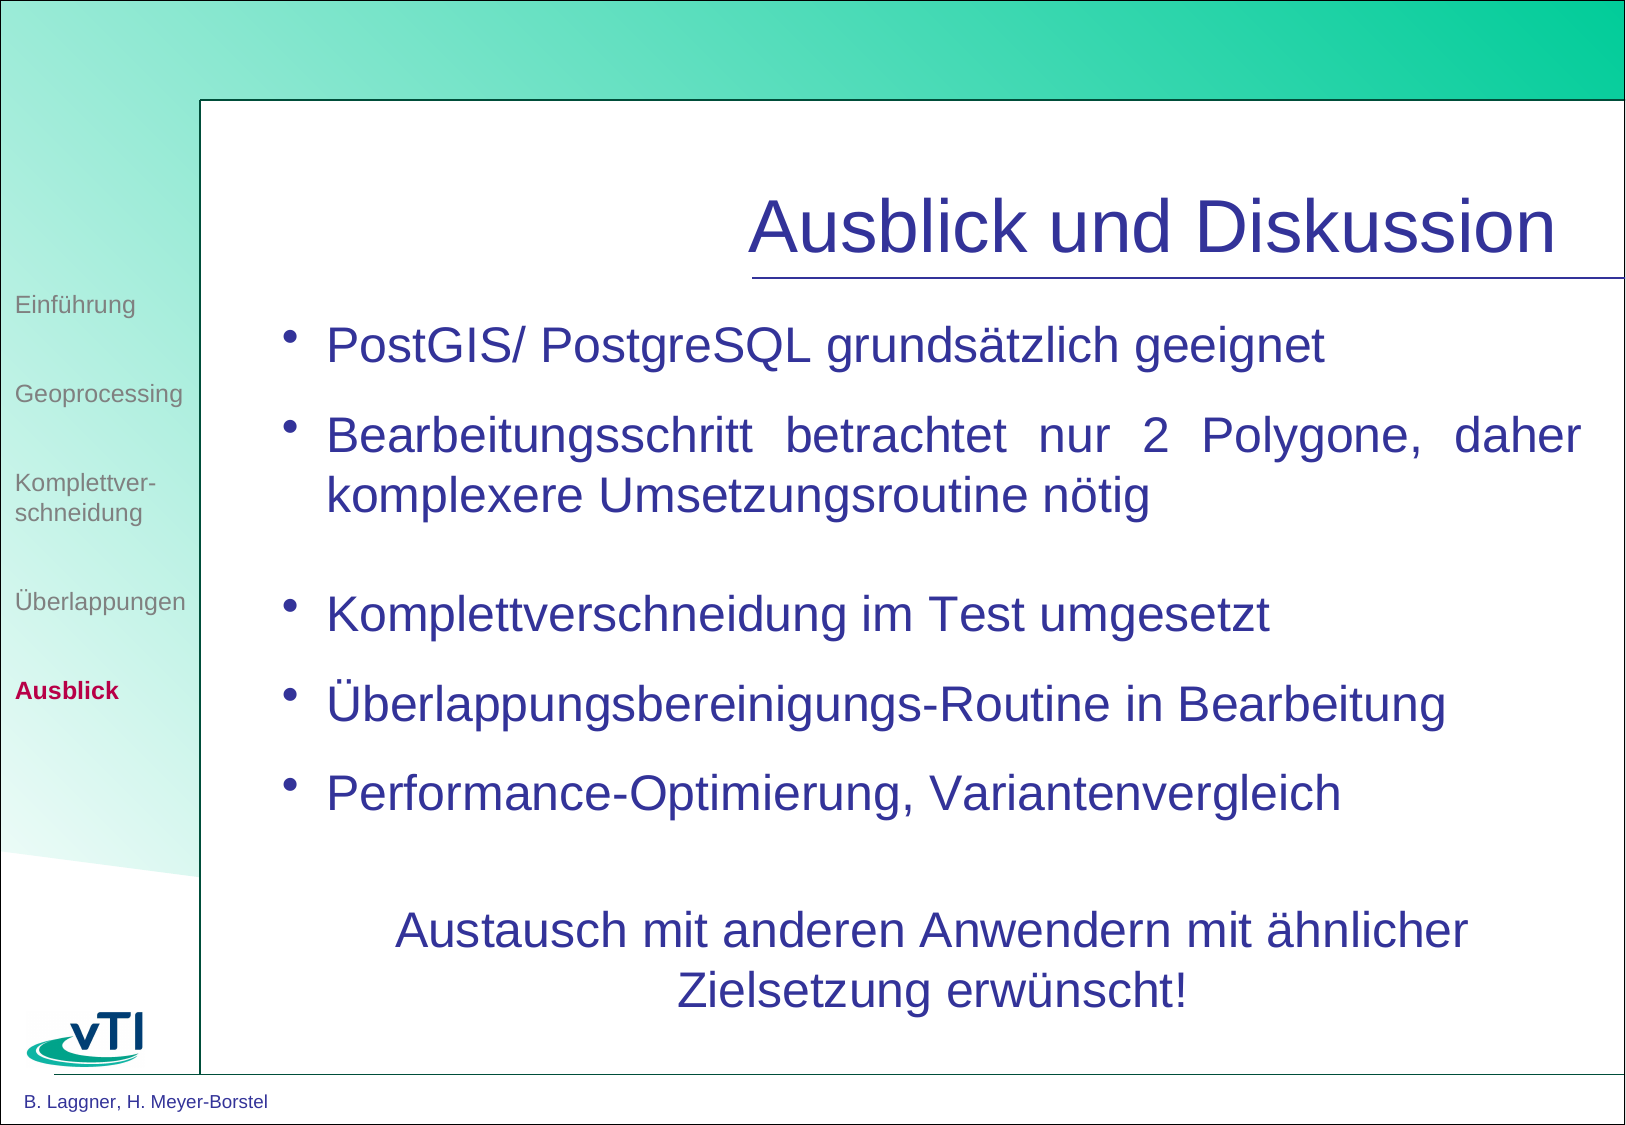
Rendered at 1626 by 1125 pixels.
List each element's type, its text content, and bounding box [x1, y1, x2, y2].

picture [26, 1011, 145, 1068]
text_box Einführung Geoprocessing Komplettver-schneidung Überlappungen Ausblick [0, 281, 224, 747]
text_box Ausblick und Diskussion [733, 170, 1573, 276]
text_box PostGIS/ PostgreSQL grundsätzlich geeignet Bearbeitungsschritt betrachtet nur 2 Polygone, daher komplexere Umsetzungsroutine nötig Komplettverschneidung im Test umgesetzt Überlappungsbereinigungs-Routine in Bearbeitung Performance-Optimierung, Variantenvergleich Austausch mit anderen Anwendern mit ähnlicher Zielsetzung erwünscht! [267, 305, 1598, 1025]
